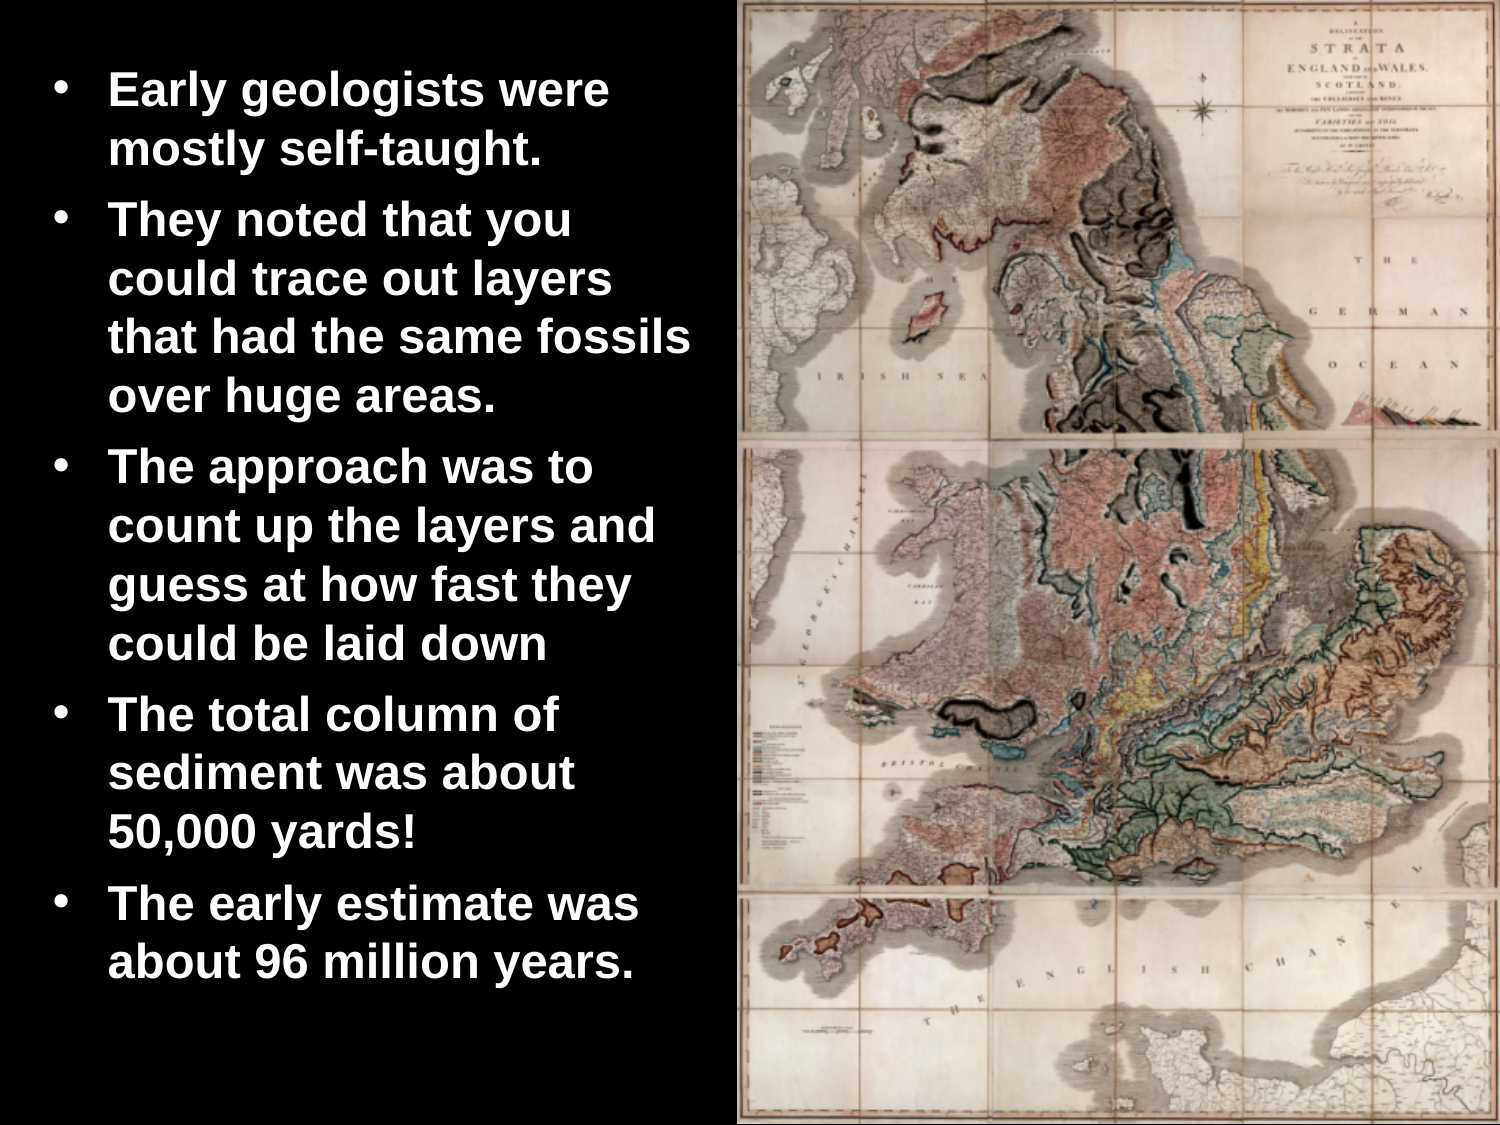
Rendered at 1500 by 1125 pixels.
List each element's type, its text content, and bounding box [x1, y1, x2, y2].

picture [737, 0, 1500, 1124]
list Early geologists were mostly self-taught. They noted that you could trace out layers that had the same fossils over huge areas. The approach was to count up the layers and guess at how fast they could be laid down The total column of sediment was about 50,000 yards! The early estimate was about 96 million years. [37, 50, 713, 1000]
